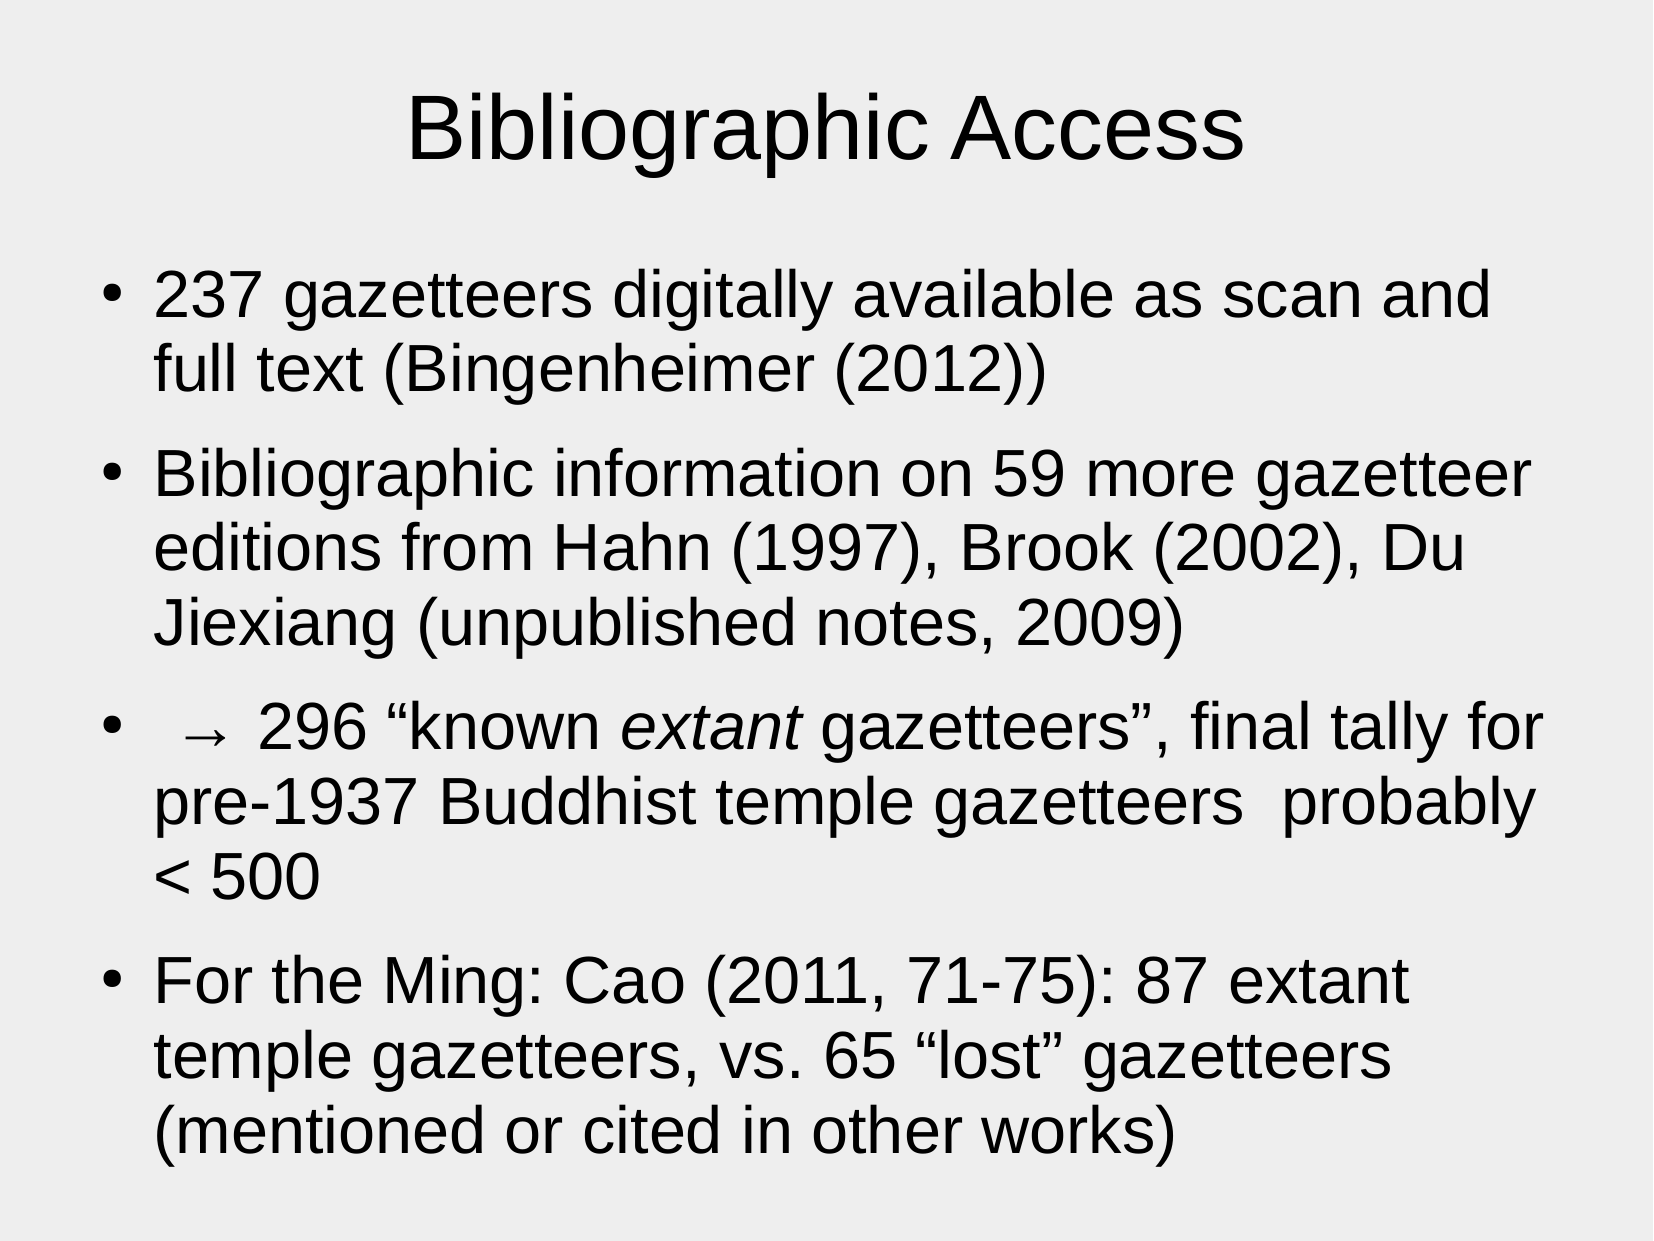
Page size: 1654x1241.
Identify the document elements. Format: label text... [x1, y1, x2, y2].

title Bibliographic Access [82, 23, 1571, 232]
list 237 gazetteers digitally available as scan and full text (Bingenheimer (2012)) Bibliographic information on 59 more gazetteer editions from Hahn (1997), Brook (2002), Du Jiexiang (unpublished notes, 2009) → 296 “known extant gazetteers”, final tally for pre-1937 Buddhist temple gazetteers probably < 500 For the Ming: Cao (2011, 71-75): 87 extant temple gazetteers, vs. 65 “lost” gazetteers (mentioned or cited in other works) [82, 256, 1571, 1192]
